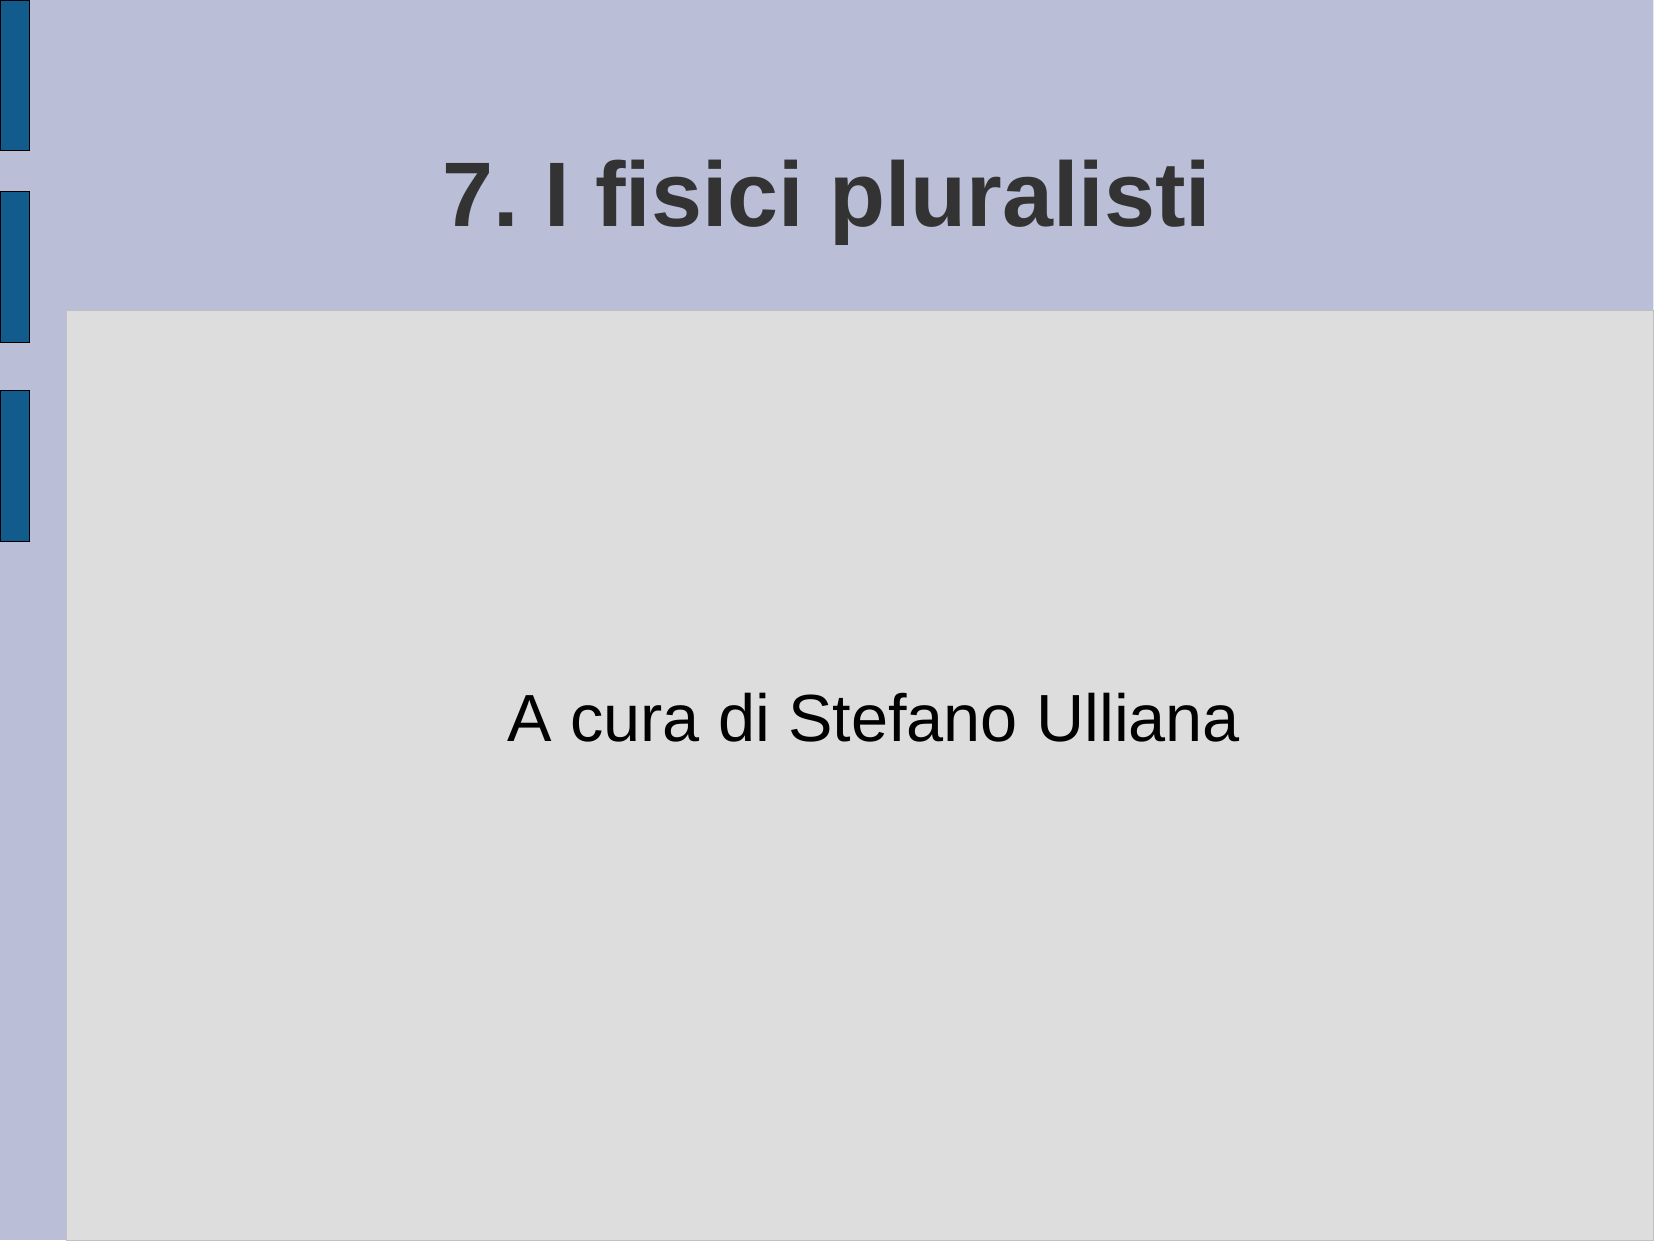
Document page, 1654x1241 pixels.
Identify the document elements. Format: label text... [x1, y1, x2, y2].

title 7. I fisici pluralisti [121, 91, 1534, 299]
subtitle A cura di Stefano Ulliana [178, 364, 1570, 1147]
